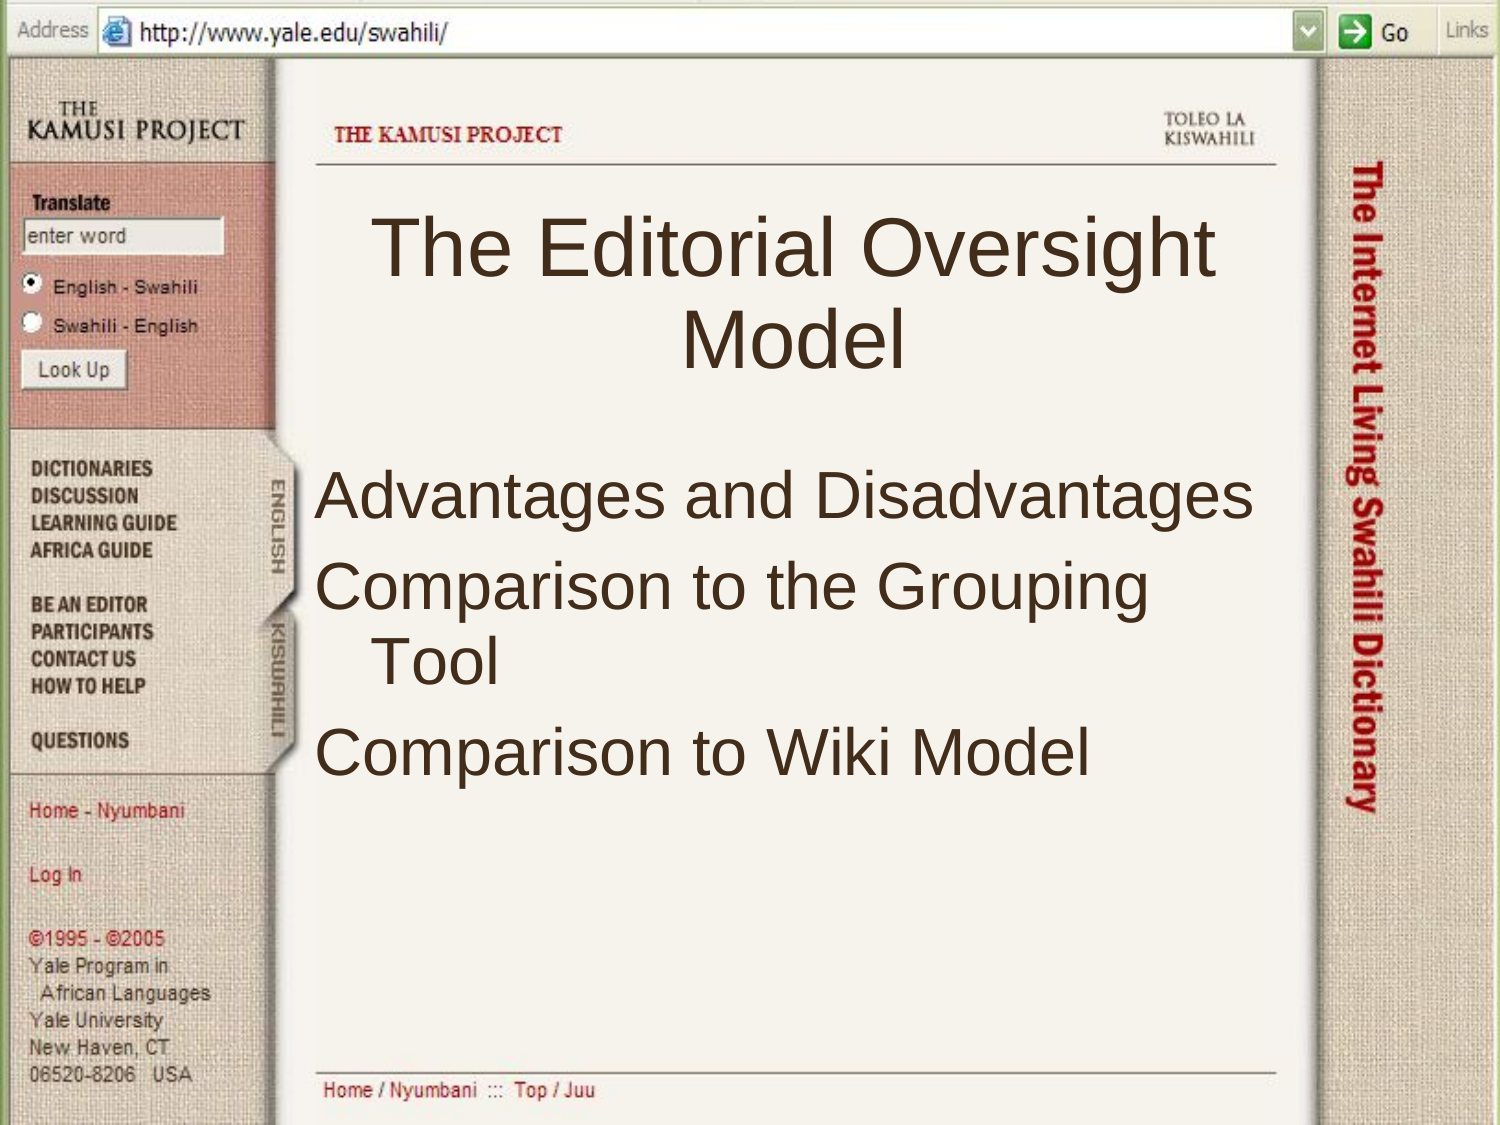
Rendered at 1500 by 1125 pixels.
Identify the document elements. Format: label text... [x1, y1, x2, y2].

picture [0, 0, 1500, 1125]
title The Editorial Oversight Model [287, 186, 1300, 402]
list Advantages and Disadvantages Comparison to the Grouping Tool Comparison to Wiki Model [299, 449, 1300, 1005]
